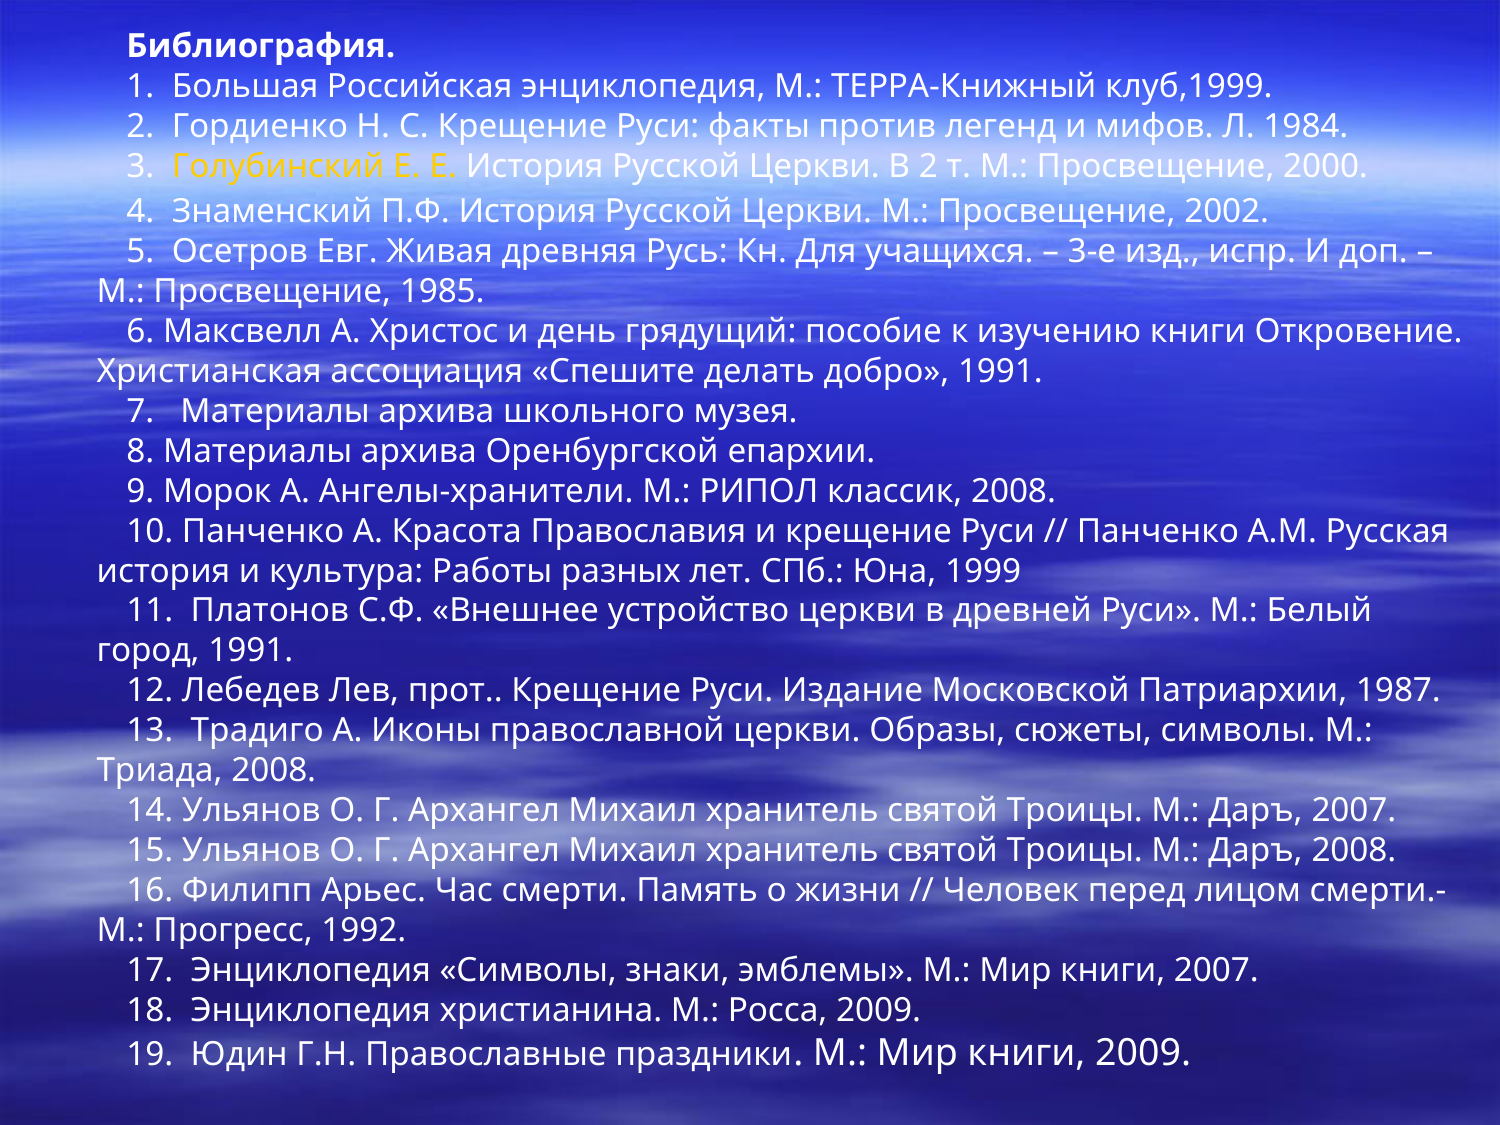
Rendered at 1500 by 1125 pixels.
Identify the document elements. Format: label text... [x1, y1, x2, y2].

picture [0, 0, 1500, 1125]
text_box Библиография. 1. Большая Российская энциклопедия, М.: ТЕРРА-Книжный клуб,1999. 2. Гордиенко Н. С. Крещение Руси: факты против легенд и мифов. Л. 1984. 3. Голубинский Е. Е. История Русской Церкви. В 2 т. М.: Просвещение, 2000. 4. Знаменский П.Ф. История Русской Церкви. М.: Просвещение, 2002. 5. Осетров Евг. Живая древняя Русь: Кн. Для учащихся. – 3-е изд., испр. И доп. – М.: Просвещение, 1985. 6. Максвелл А. Христос и день грядущий: пособие к изучению книги Откровение. Христианская ассоциация «Спешите делать добро», 1991. 7. Материалы архива школьного музея. 8. Материалы архива Оренбургской епархии. 9. Морок А. Ангелы-хранители. М.: РИПОЛ классик, 2008. 10. Панченко А. Красота Православия и крещение Руси // Панченко А.М. Русская история и культура: Работы разных лет. СПб.: Юна, 1999 11. Платонов С.Ф. «Внешнее устройство церкви в древней Руси». М.: Белый город, 1991. 12. Лебедев Лев, прот.. Крещение Руси. Издание Московской Патриархии, 1987. 13. Традиго А. Иконы православной церкви. Образы, сюжеты, символы. М.: Триада, 2008. 14. Ульянов О. Г. Архангел Михаил хранитель святой Троицы. М.: Даръ, 2007. 15. Ульянов О. Г. Архангел Михаил хранитель святой Троицы. М.: Даръ, 2008. 16. Филипп Арьес. Час смерти. Память о жизни // Человек перед лицом смерти.- М.: Прогресс, 1992. 17. Энциклопедия «Символы, знаки, эмблемы». М.: Мир книги, 2007. 18. Энциклопедия христианина. М.: Росса, 2009. 19. Юдин Г.Н. Православные праздники. М.: Мир книги, 2009. [81, 16, 1500, 1125]
